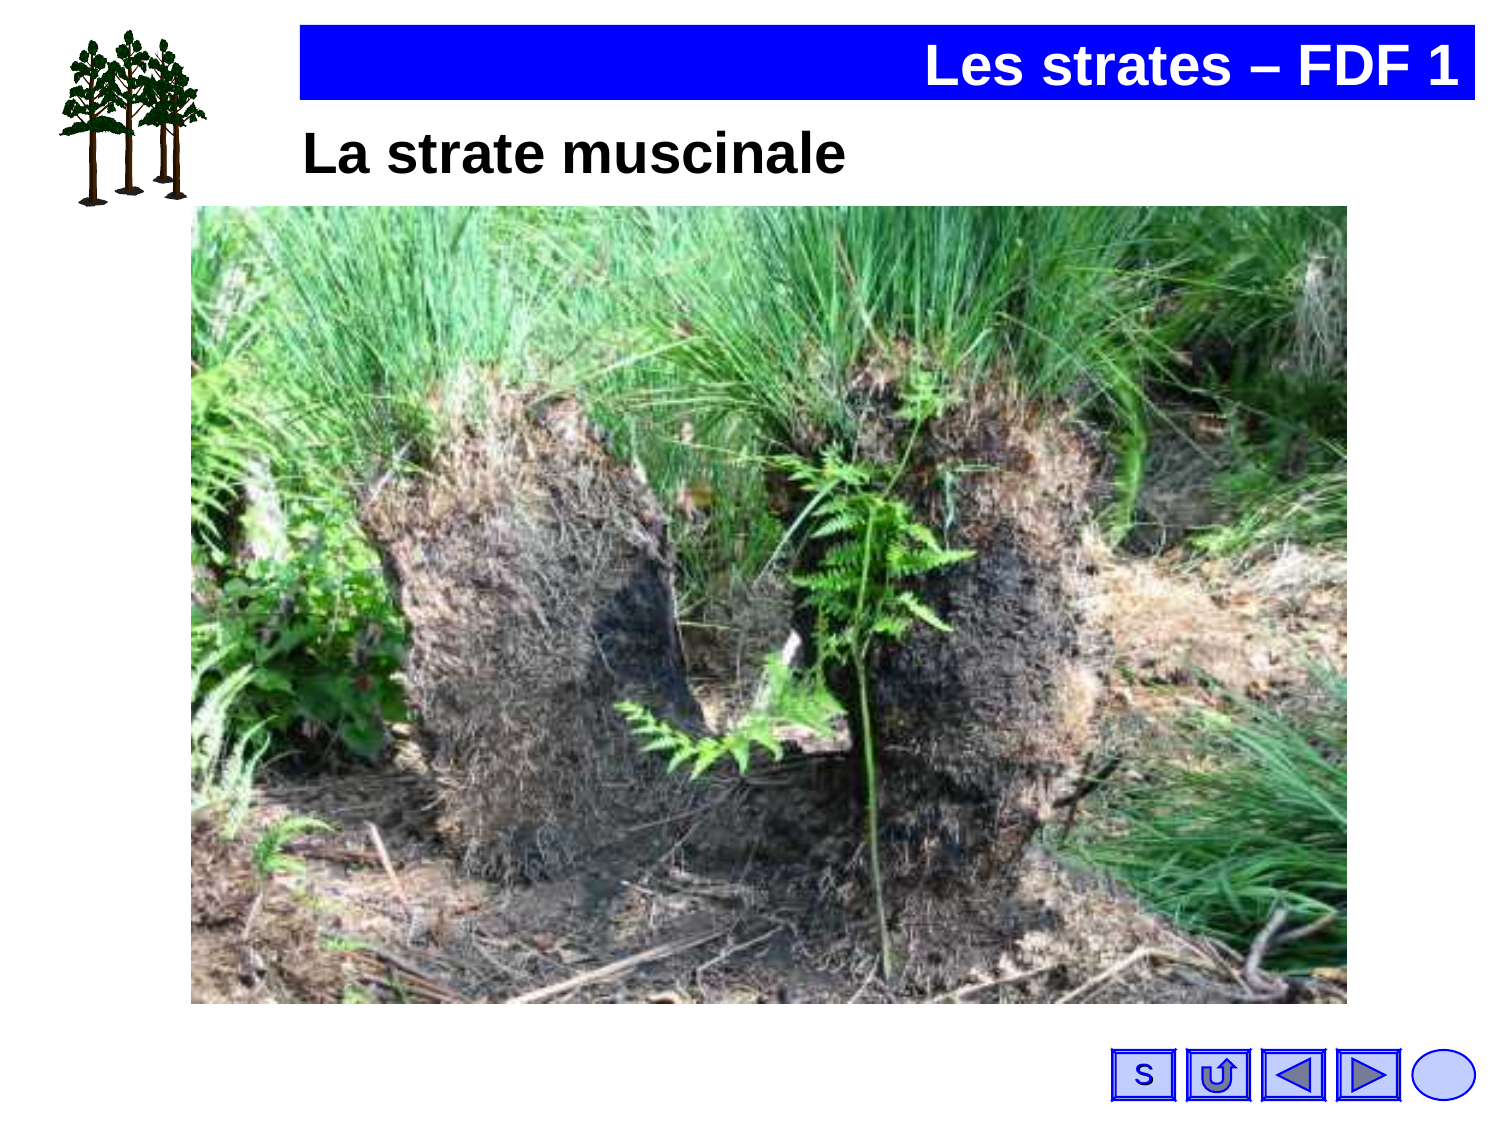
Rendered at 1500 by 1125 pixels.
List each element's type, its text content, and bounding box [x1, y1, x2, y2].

text_box Les strates – FDF 1 [299, 24, 1475, 100]
picture [191, 206, 1347, 1004]
text_box La strate muscinale [287, 113, 1096, 194]
text_box [1412, 1049, 1476, 1101]
